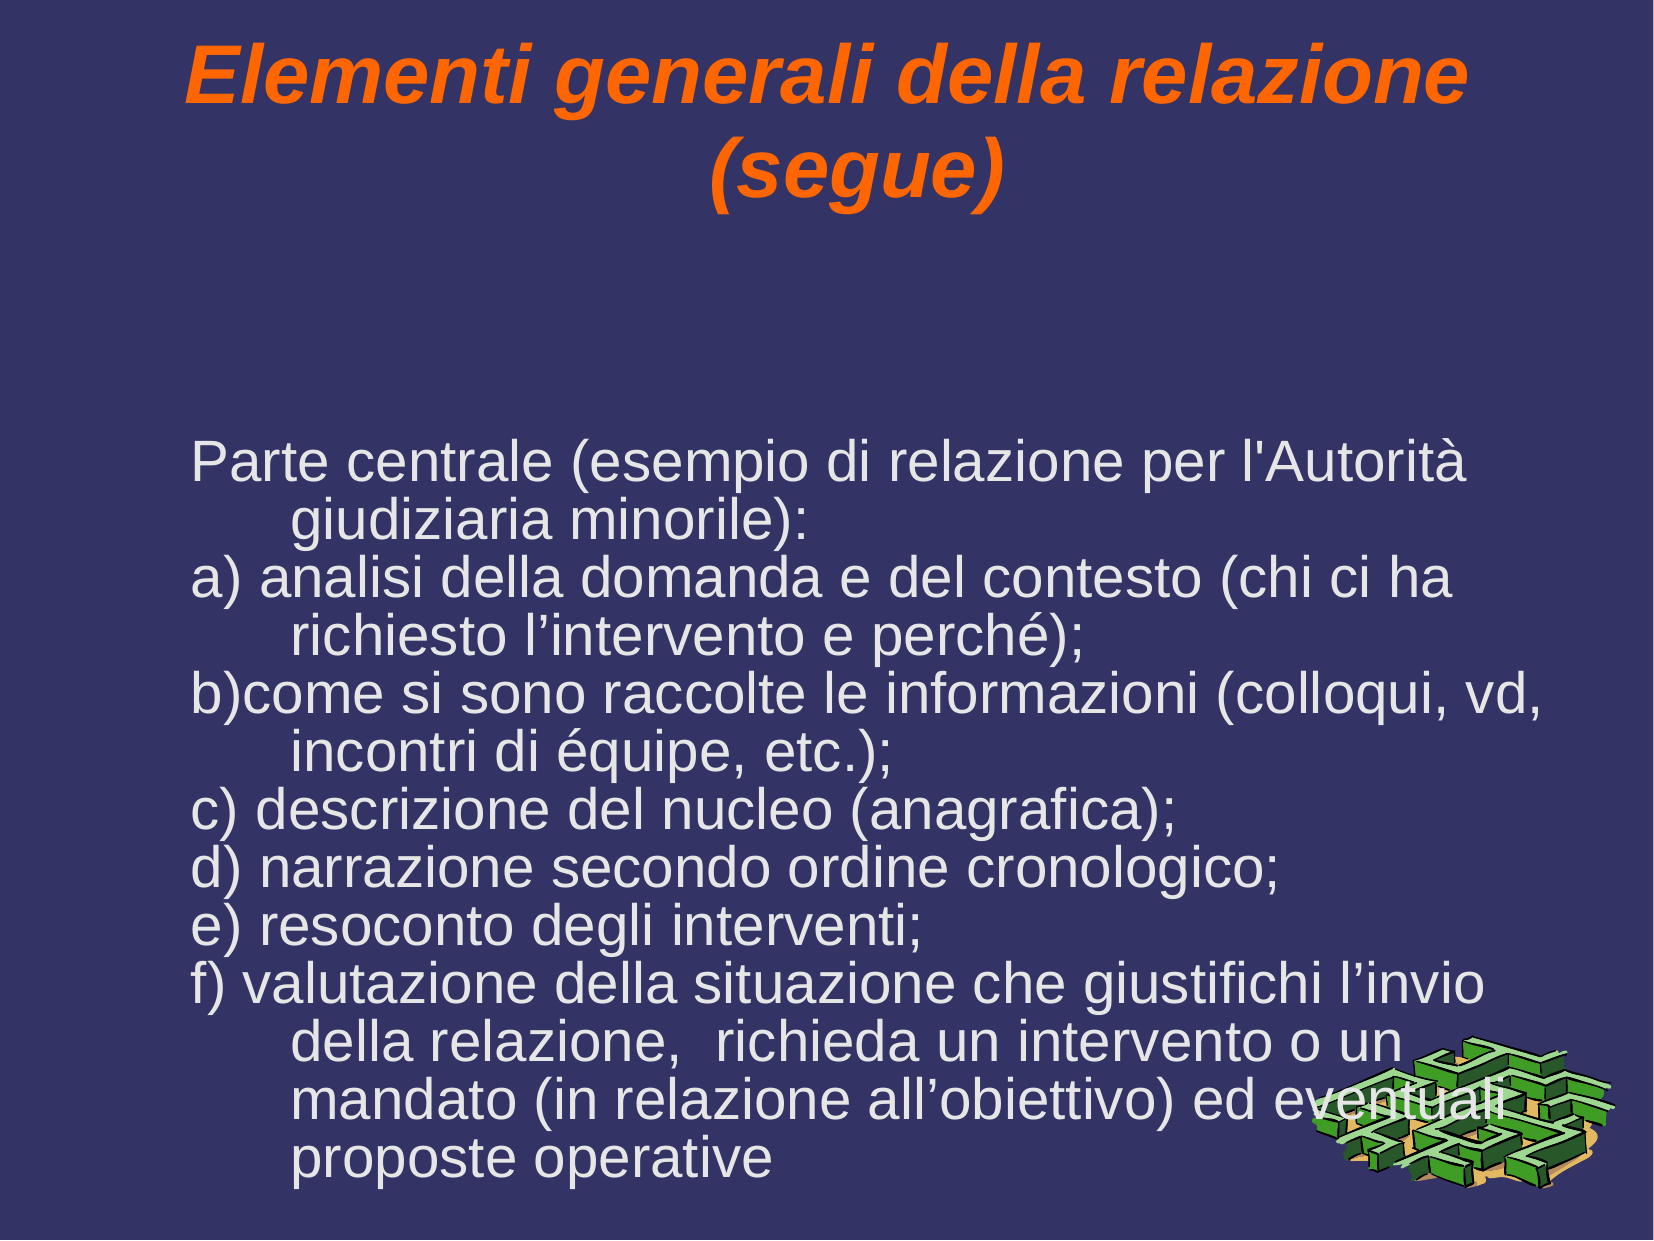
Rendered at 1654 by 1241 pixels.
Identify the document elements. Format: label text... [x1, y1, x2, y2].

text_box Parte centrale (esempio di relazione per l'Autorità giudiziaria minorile): a) analisi della domanda e del contesto (chi ci ha richiesto l’intervento e perché); b)come si sono raccolte le informazioni (colloqui, vd, incontri di équipe, etc.); c) descrizione del nucleo (anagrafica); d) narrazione secondo ordine cronologico; e) resoconto degli interventi; f) valutazione della situazione che giustifichi l’invio della relazione, richieda un intervento o un mandato (in relazione all’obiettivo) ed eventuali proposte operative [178, 364, 1570, 1193]
text_box Elementi generali della relazione (segue) [121, 19, 1534, 227]
